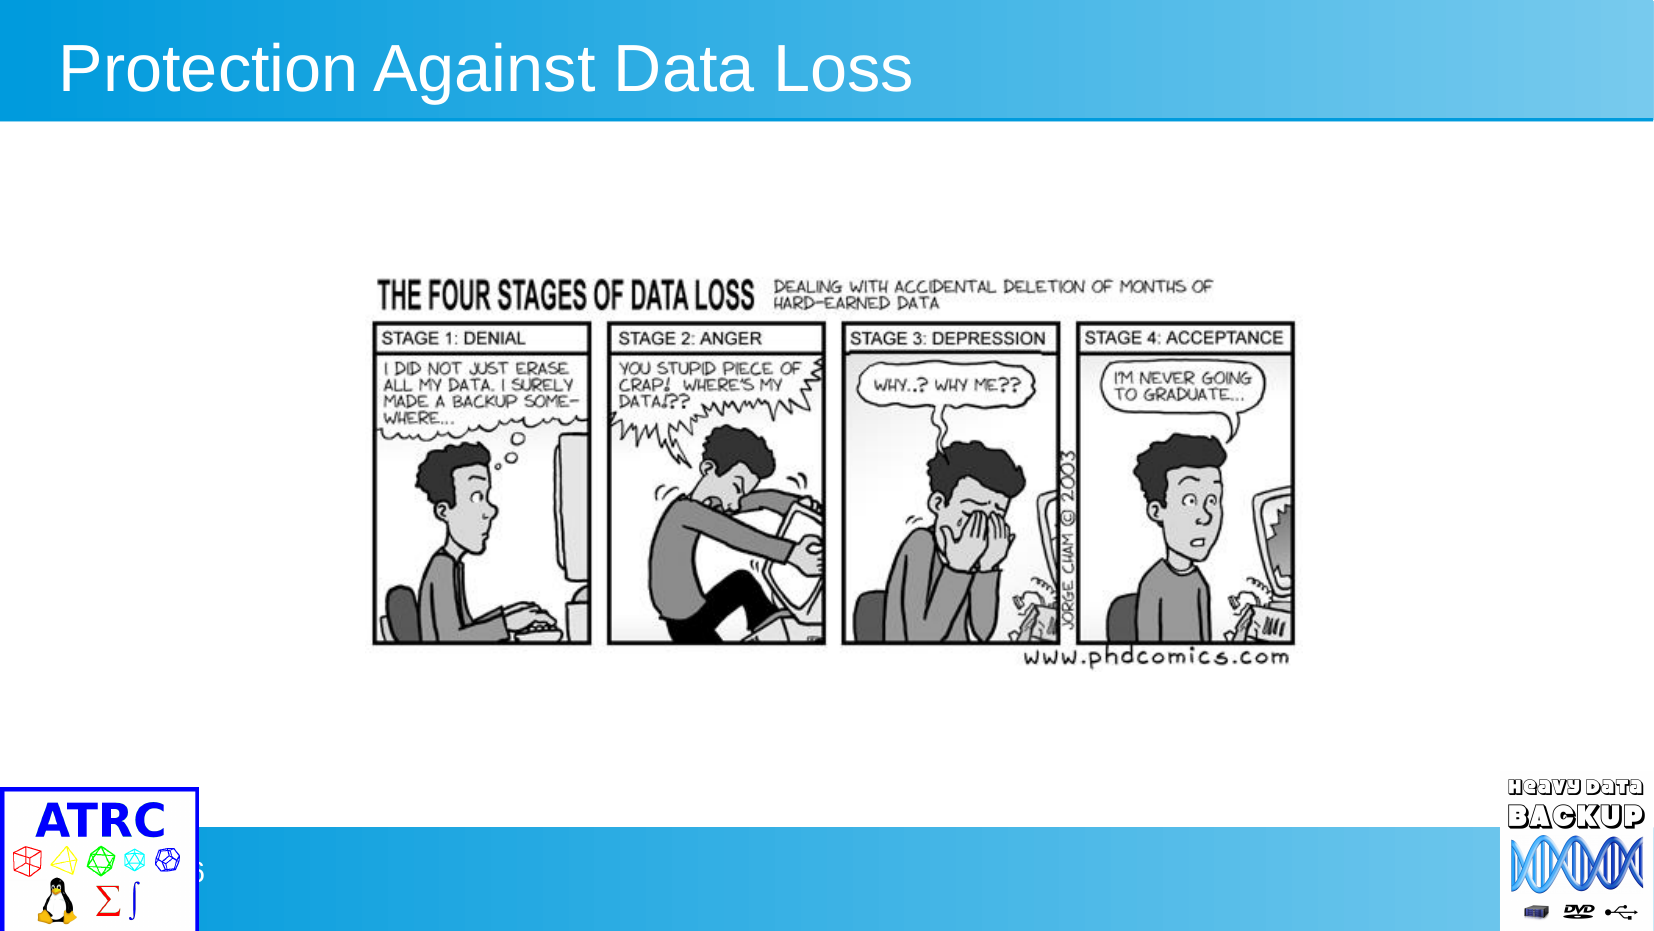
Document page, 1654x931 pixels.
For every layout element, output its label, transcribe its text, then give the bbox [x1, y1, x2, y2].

picture [1500, 771, 1654, 931]
picture [365, 265, 1303, 672]
picture [0, 787, 199, 931]
title Protection Against Data Loss [59, 29, 1595, 108]
